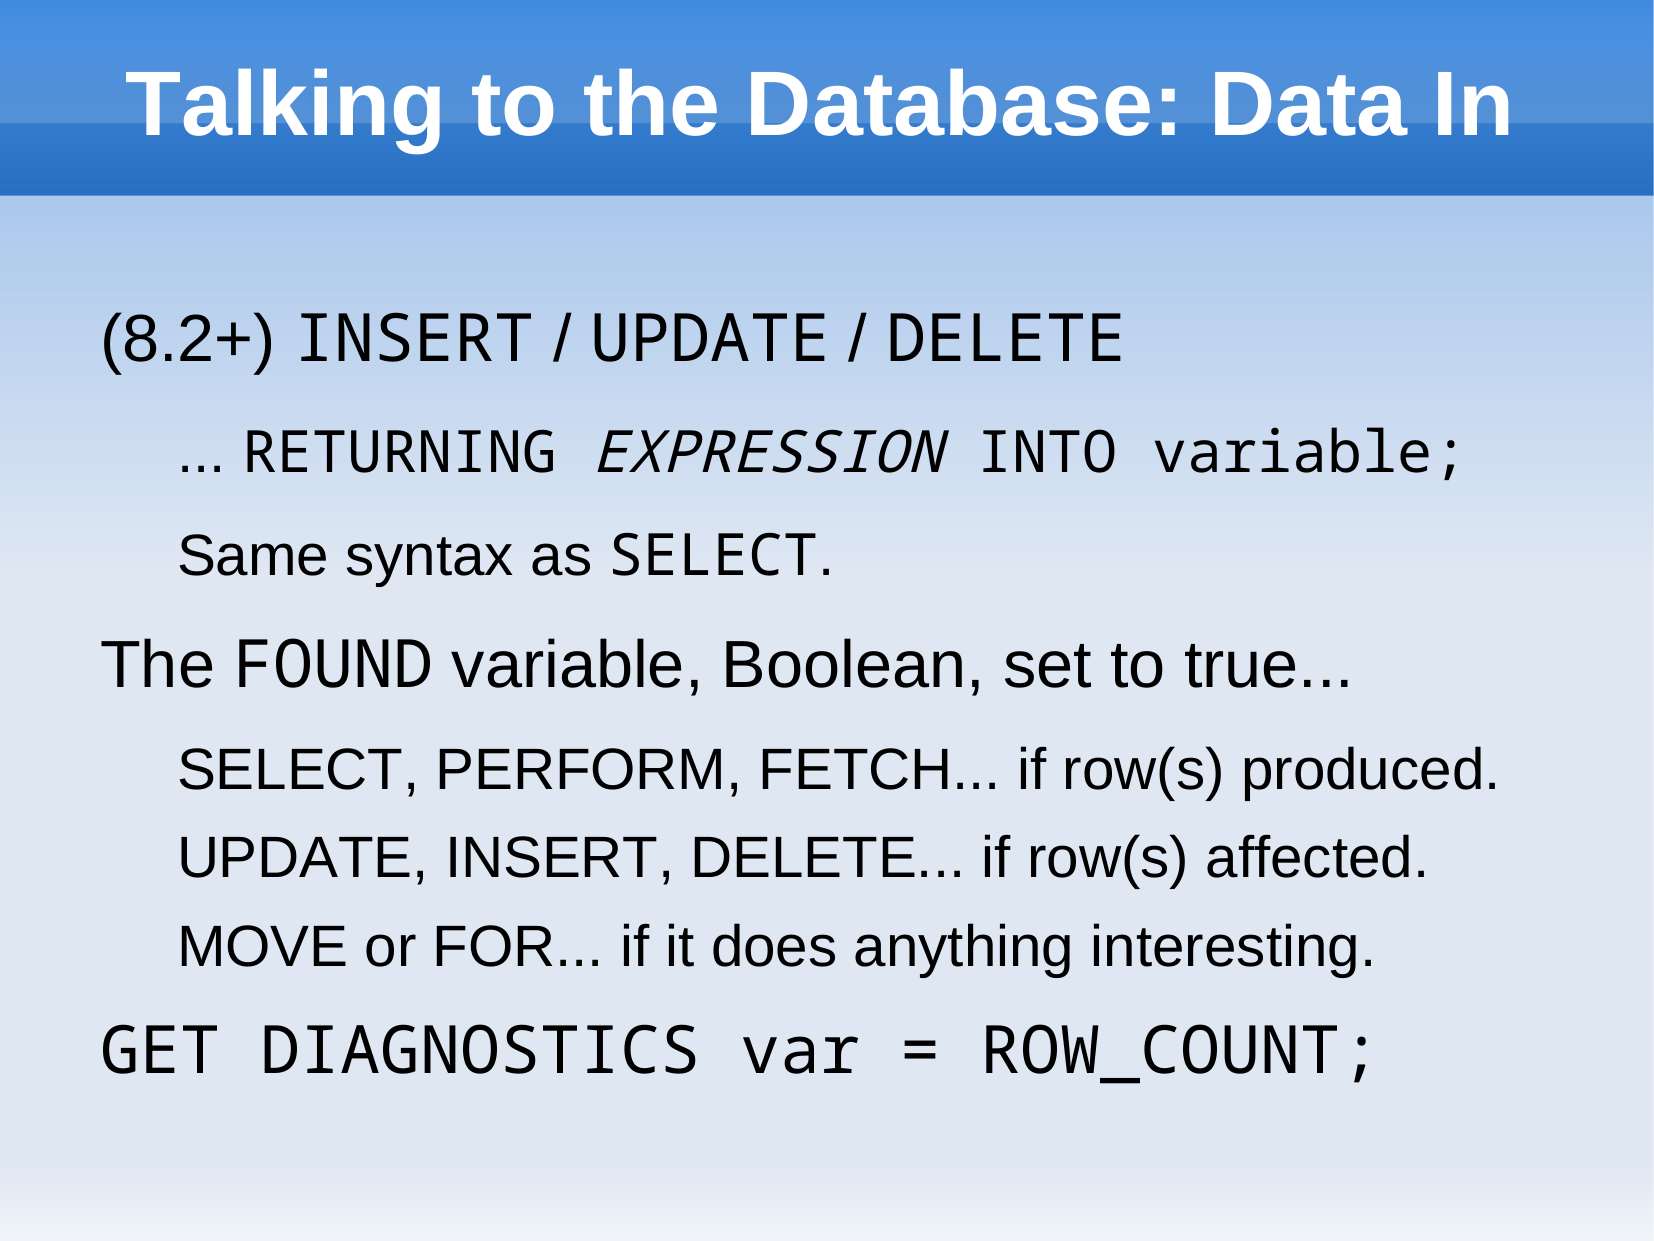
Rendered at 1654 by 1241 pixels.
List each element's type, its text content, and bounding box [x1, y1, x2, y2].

title Talking to the Database: Data In [76, 7, 1565, 200]
picture [0, 0, 1654, 1241]
list (8.2+) INSERT / UPDATE / DELETE ... RETURNING EXPRESSION INTO variable; Same syntax as SELECT. The FOUND variable, Boolean, set to true... SELECT, PERFORM, FETCH... if row(s) produced. UPDATE, INSERT, DELETE... if row(s) affected. MOVE or FOR... if it does anything interesting. GET DIAGNOSTICS var = ROW_COUNT; [82, 290, 1571, 1094]
